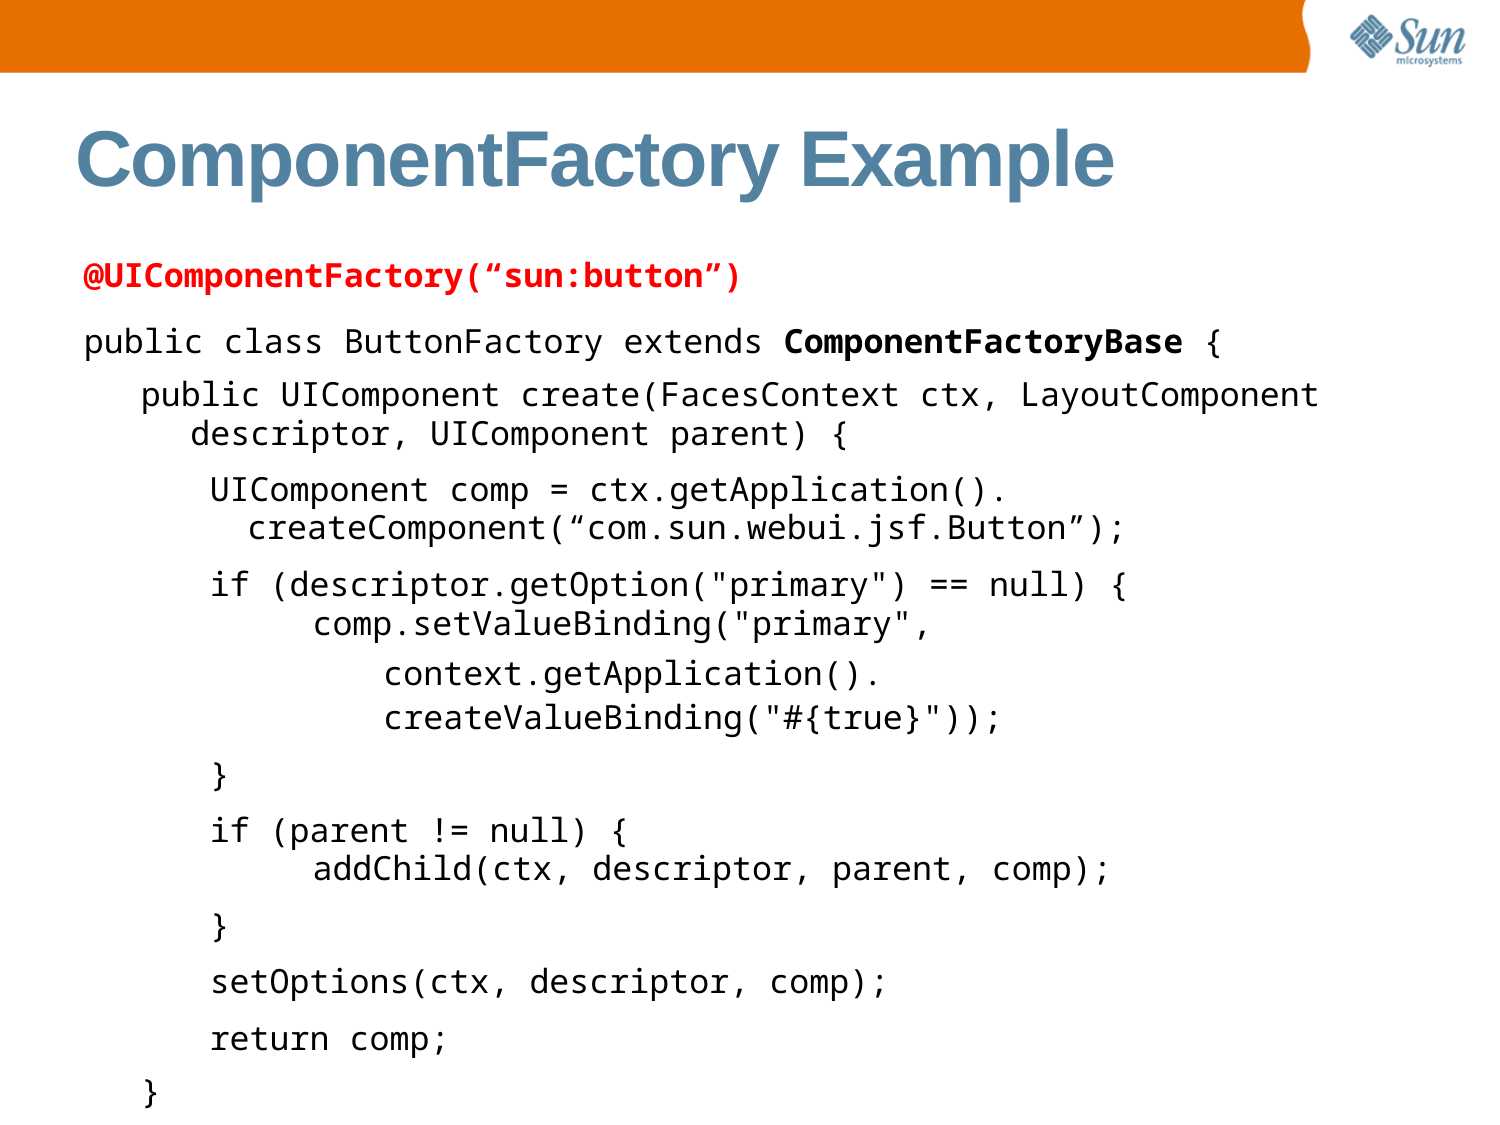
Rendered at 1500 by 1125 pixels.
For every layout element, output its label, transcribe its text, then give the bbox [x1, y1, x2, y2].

title ComponentFactory Example [75, 122, 1437, 227]
picture [0, 0, 1500, 75]
list @UIComponentFactory(“sun:button”) public class ButtonFactory extends ComponentFactoryBase { public UIComponent create(FacesContext ctx, LayoutComponent descriptor, UIComponent parent) { UIComponent comp = ctx.getApplication(). createComponent(“com.sun.webui.jsf.Button”); if (descriptor.getOption("primary") == null) { comp.setValueBinding("primary", context.getApplication(). createValueBinding("#{true}")); } if (parent != null) { addChild(ctx, descriptor, parent, comp); } setOptions(ctx, descriptor, comp); return comp; } } [64, 257, 1463, 1040]
